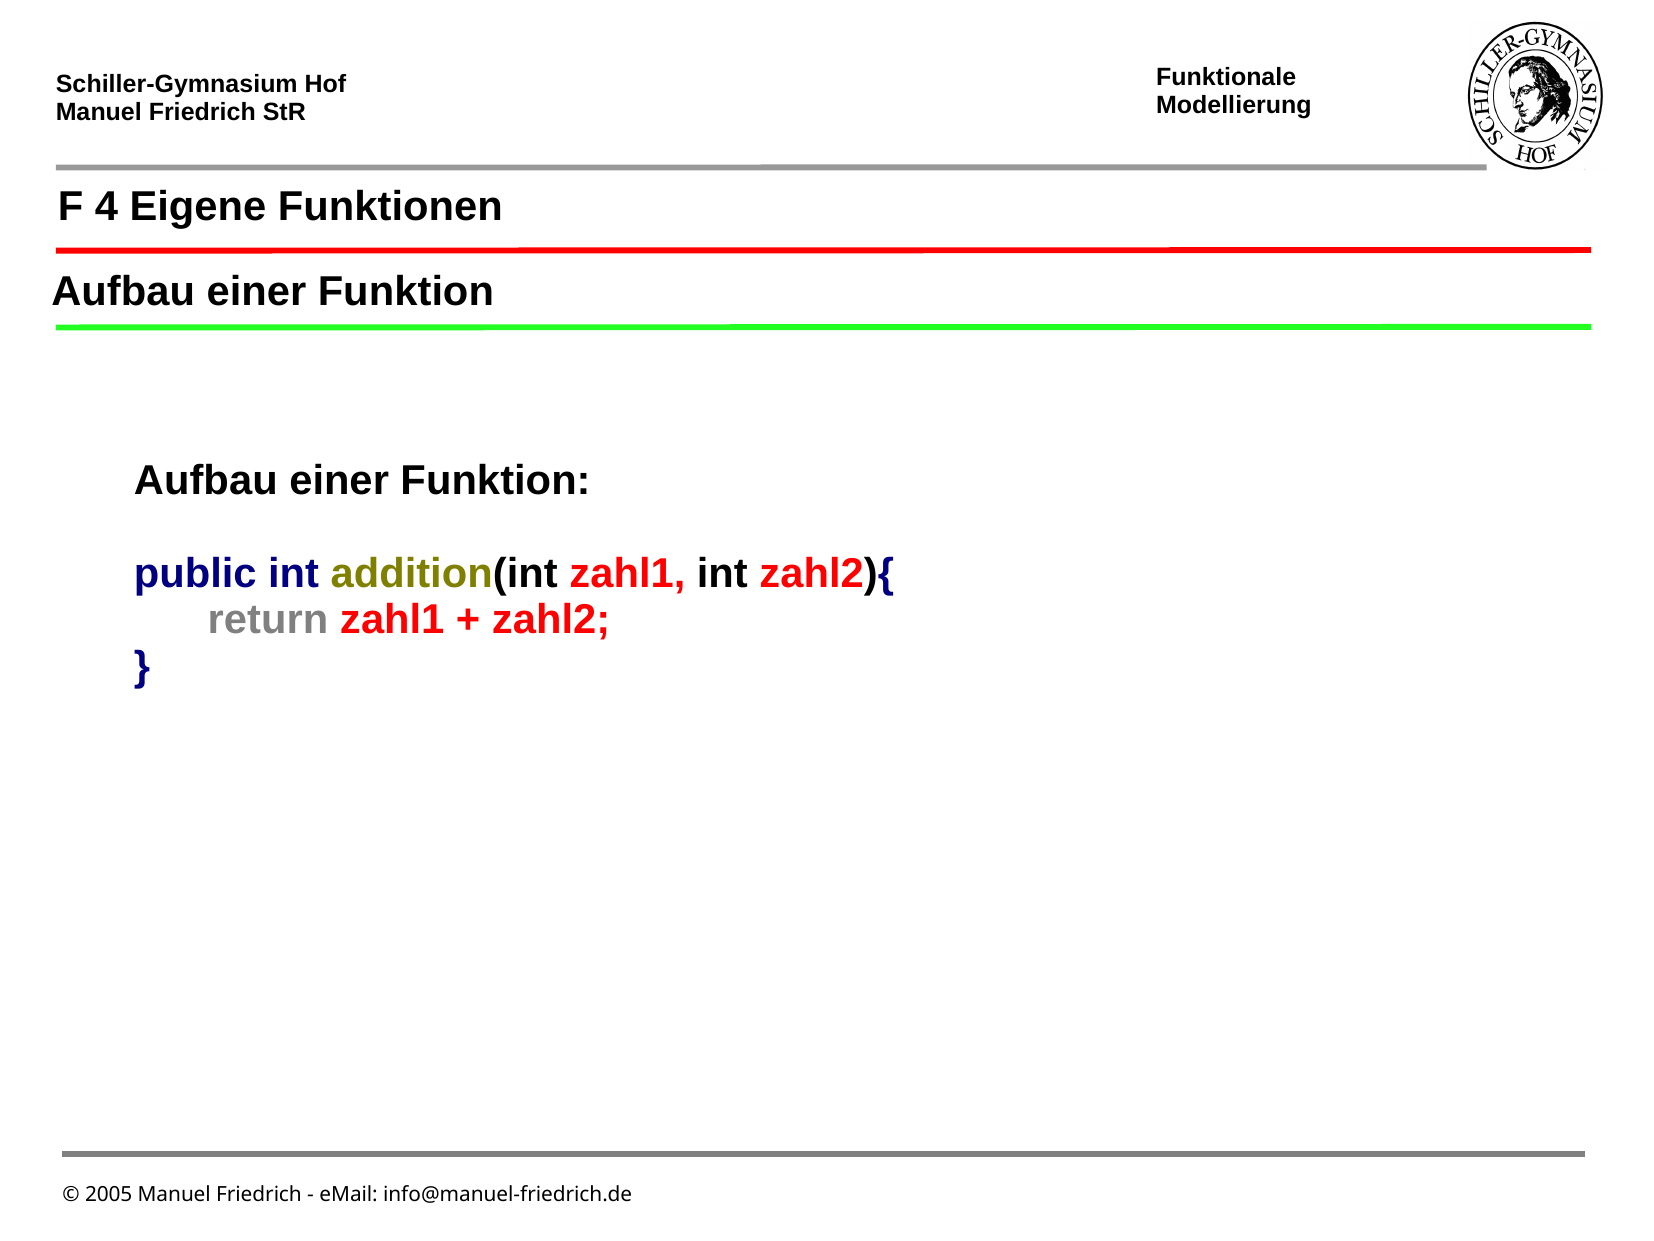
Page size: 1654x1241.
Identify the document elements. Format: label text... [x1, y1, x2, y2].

text_box Aufbau einer Funktion [51, 268, 1563, 319]
text_box Schiller-Gymnasium Hof Manuel Friedrich StR [55, 69, 396, 129]
text_box Funktionale Modellierung [1156, 62, 1425, 123]
text_box © 2005 Manuel Friedrich - eMail: info@manuel-friedrich.de [62, 1178, 1550, 1204]
text_box Aufbau einer Funktion: public int addition(int zahl1, int zahl2){ return zahl1 + zahl2; } [133, 456, 1603, 1113]
text_box F 4 Eigene Funktionen [57, 183, 1284, 234]
picture [1466, 20, 1605, 172]
